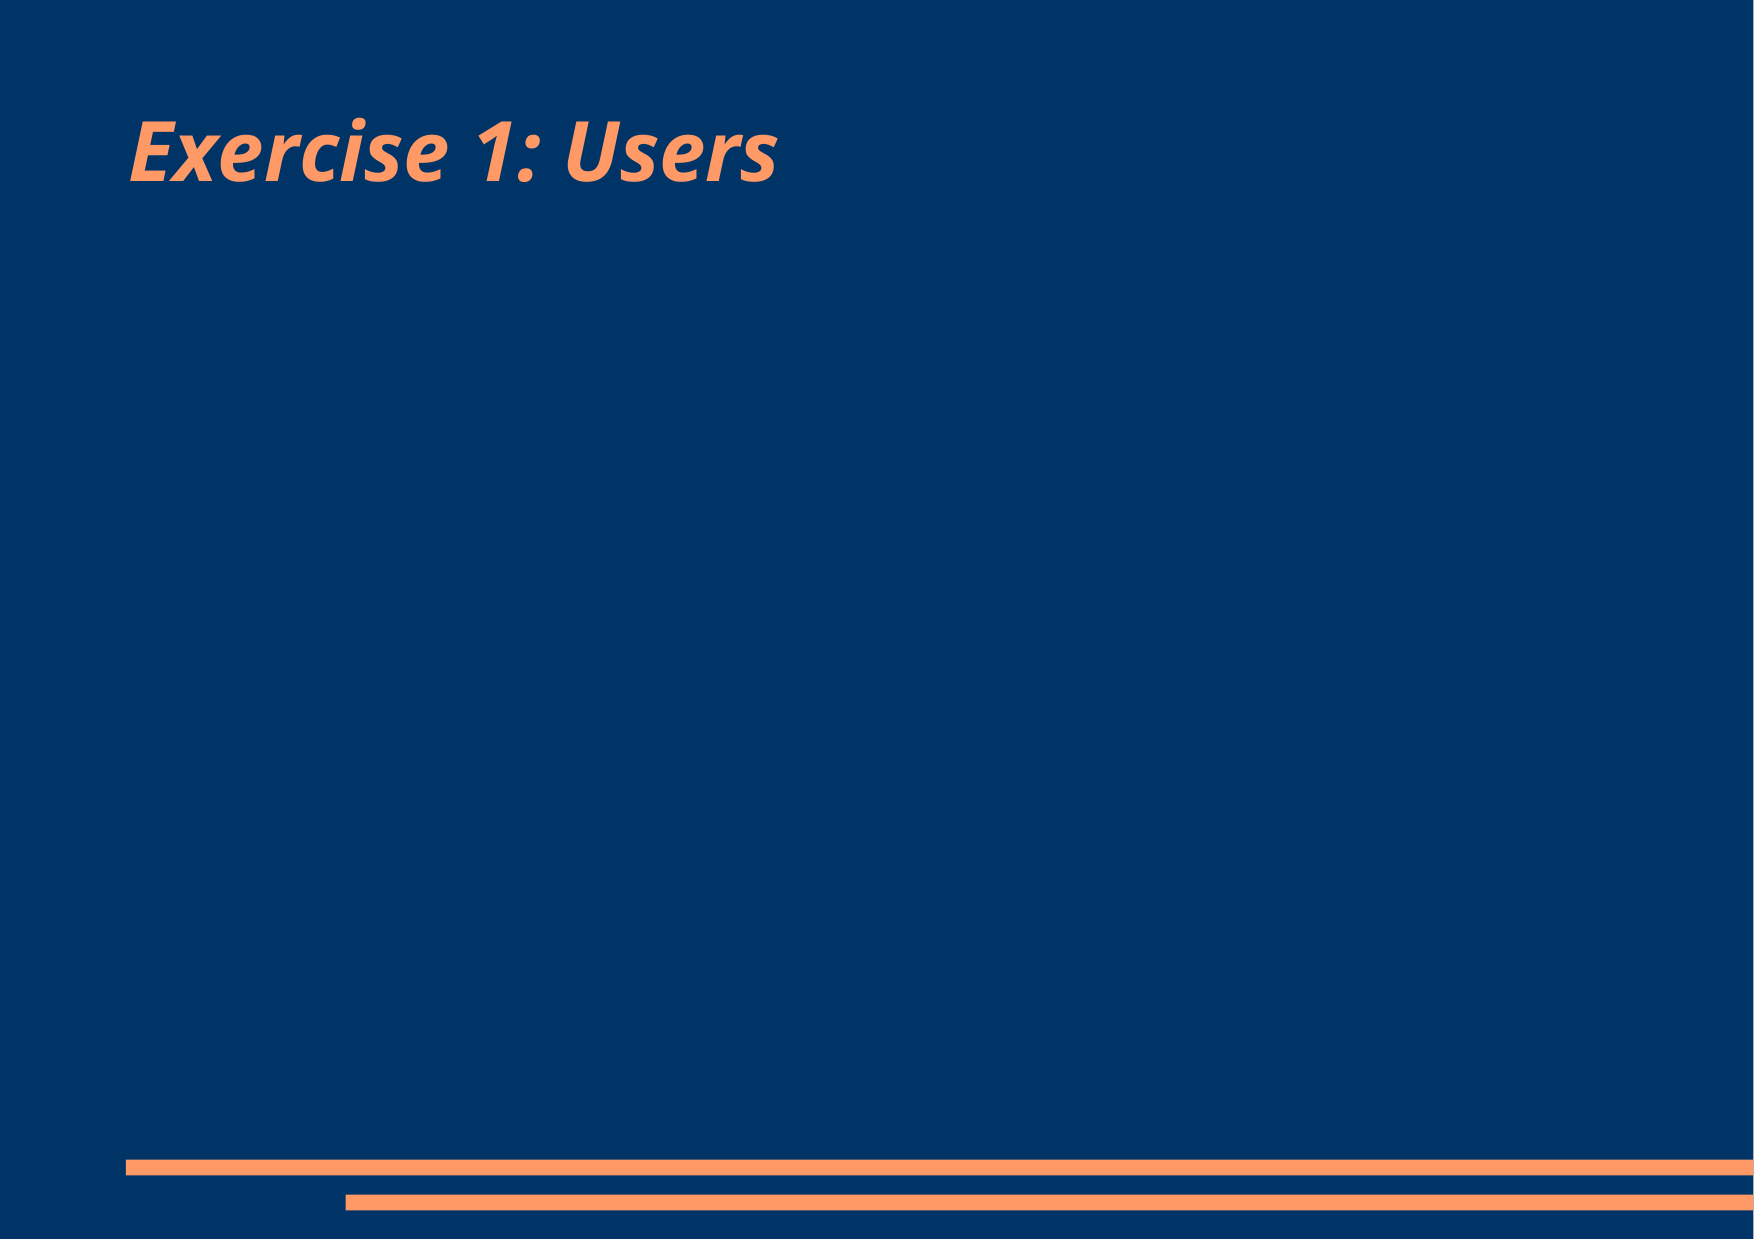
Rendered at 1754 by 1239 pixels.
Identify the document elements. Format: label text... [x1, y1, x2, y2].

title Exercise 1: Users [128, 46, 1627, 253]
